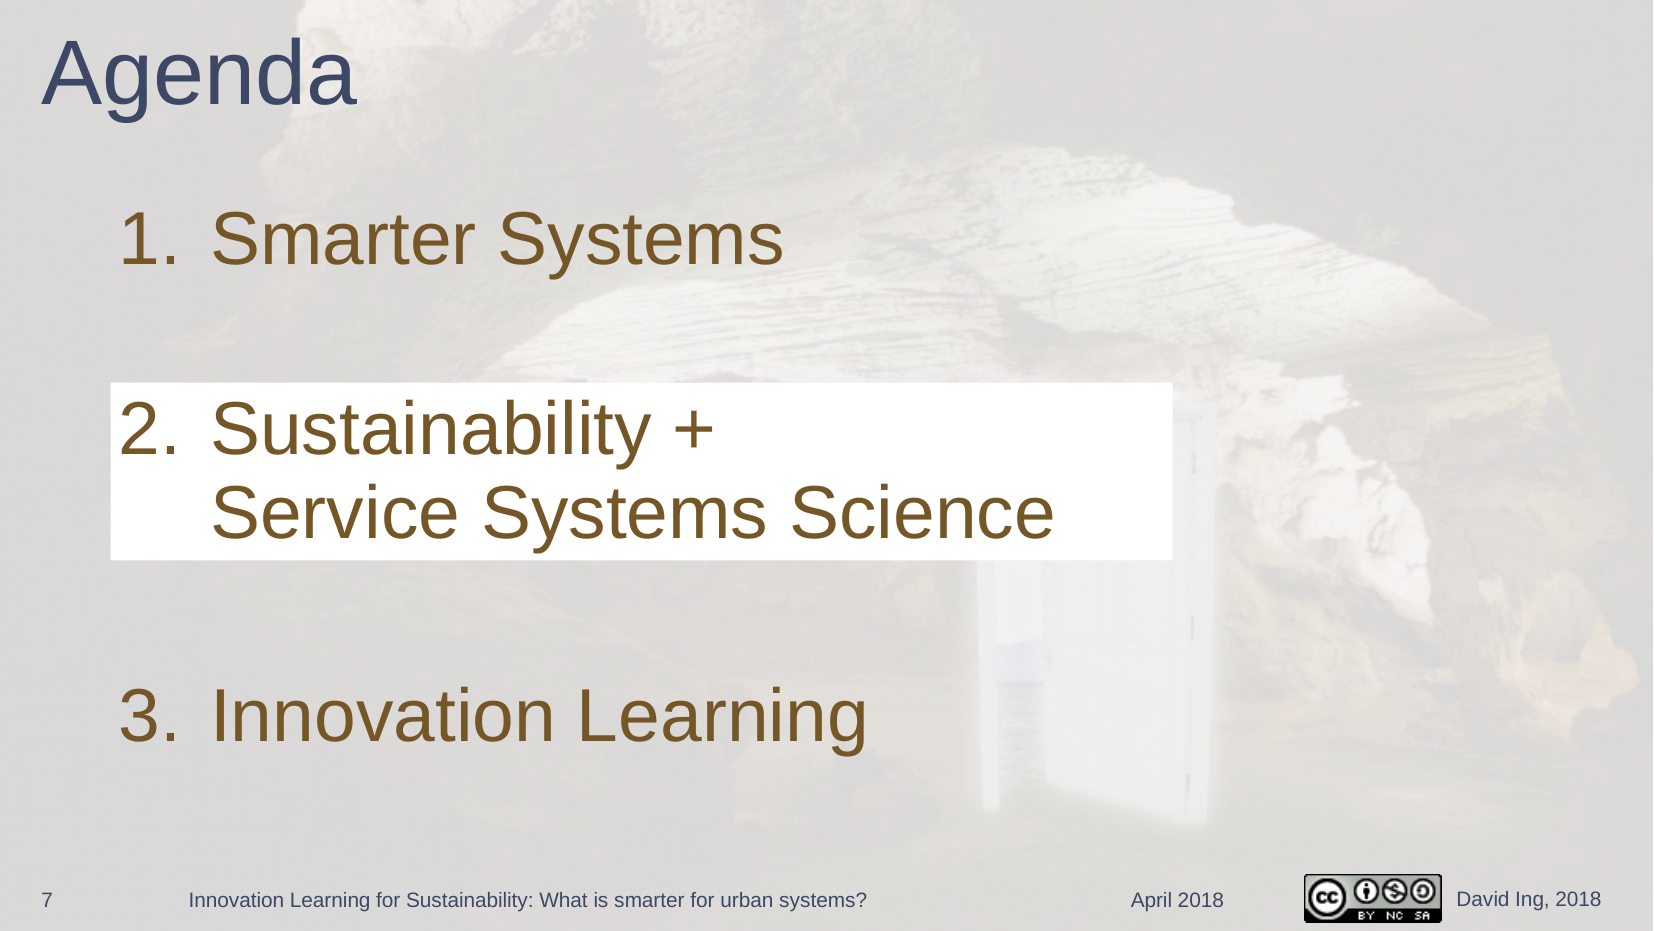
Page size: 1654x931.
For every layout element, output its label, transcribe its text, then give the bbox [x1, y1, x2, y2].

table_cell Innovation Learning [195, 665, 1569, 821]
table_cell Sustainability + Service Systems Science [195, 379, 1569, 665]
text_box Value-elevating co-creation Providers and customer mutually experience, and then improve [0, 0, 1653, 931]
table_header Smarter Systems [195, 189, 1569, 379]
picture [1304, 874, 1442, 923]
table_cell 3. [68, 665, 195, 821]
title Agenda [41, 30, 1613, 126]
table_cell 2. [68, 379, 195, 665]
table_header 1. [68, 189, 195, 379]
